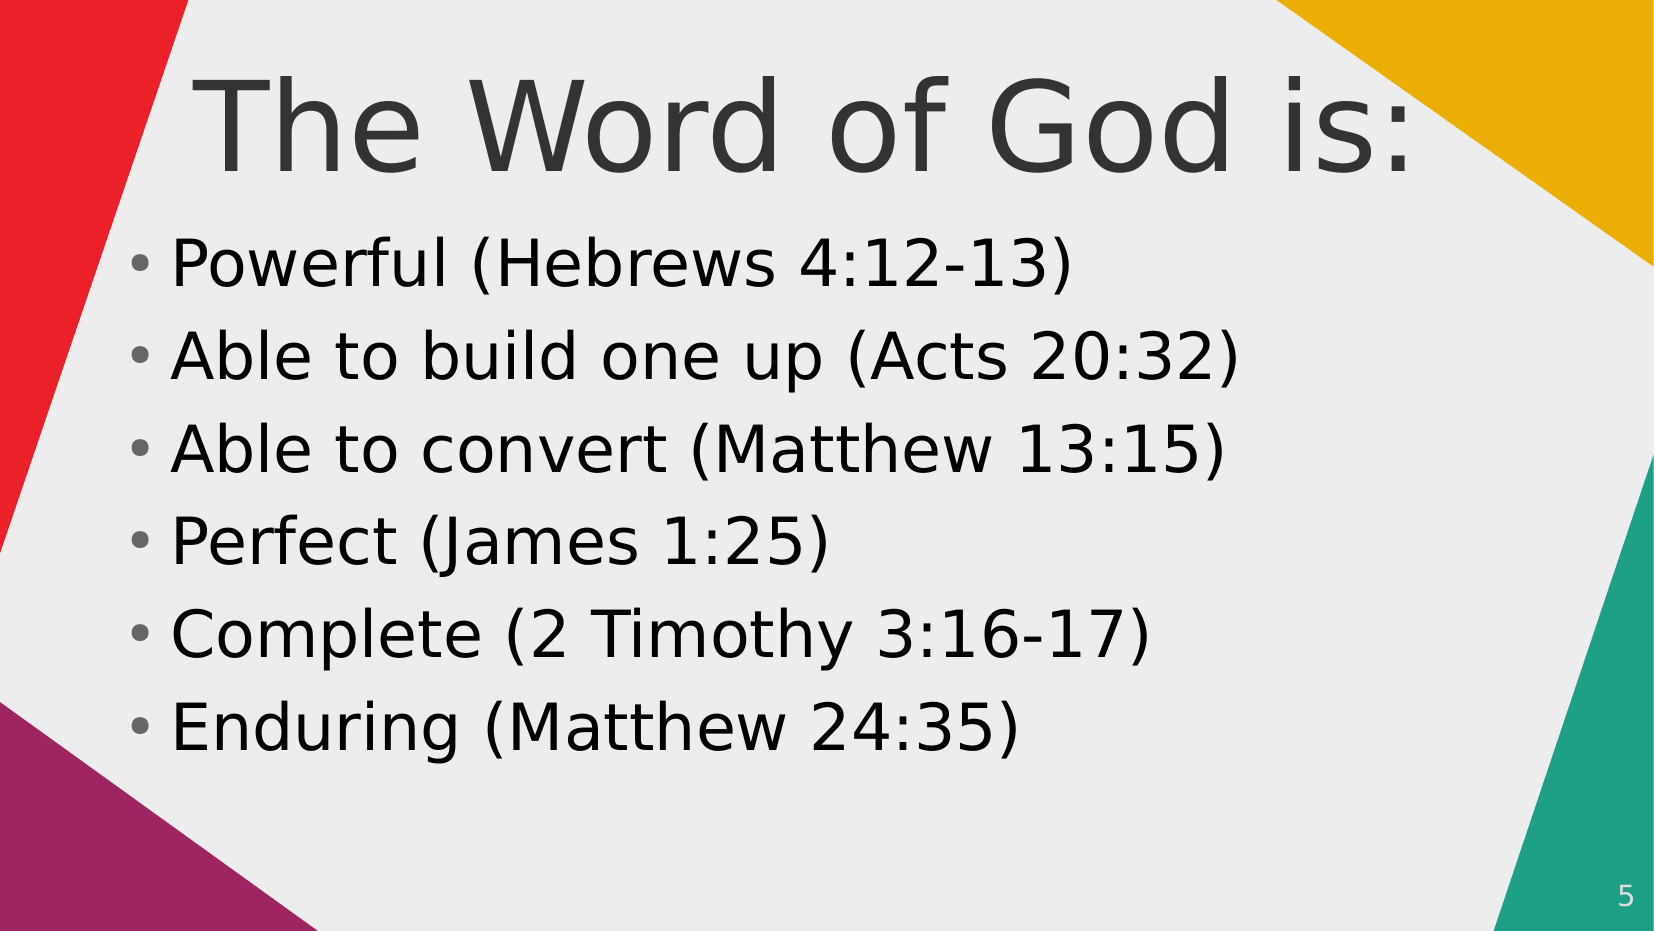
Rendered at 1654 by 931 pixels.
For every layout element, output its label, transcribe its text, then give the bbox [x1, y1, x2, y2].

list Powerful (Hebrews 4:12-13) Able to build one up (Acts 20:32) Able to convert (Matthew 13:15) Perfect (James 1:25) Complete (2 Timothy 3:16-17) Enduring (Matthew 24:35) [114, 226, 1539, 775]
title The Word of God is: [114, 54, 1539, 203]
